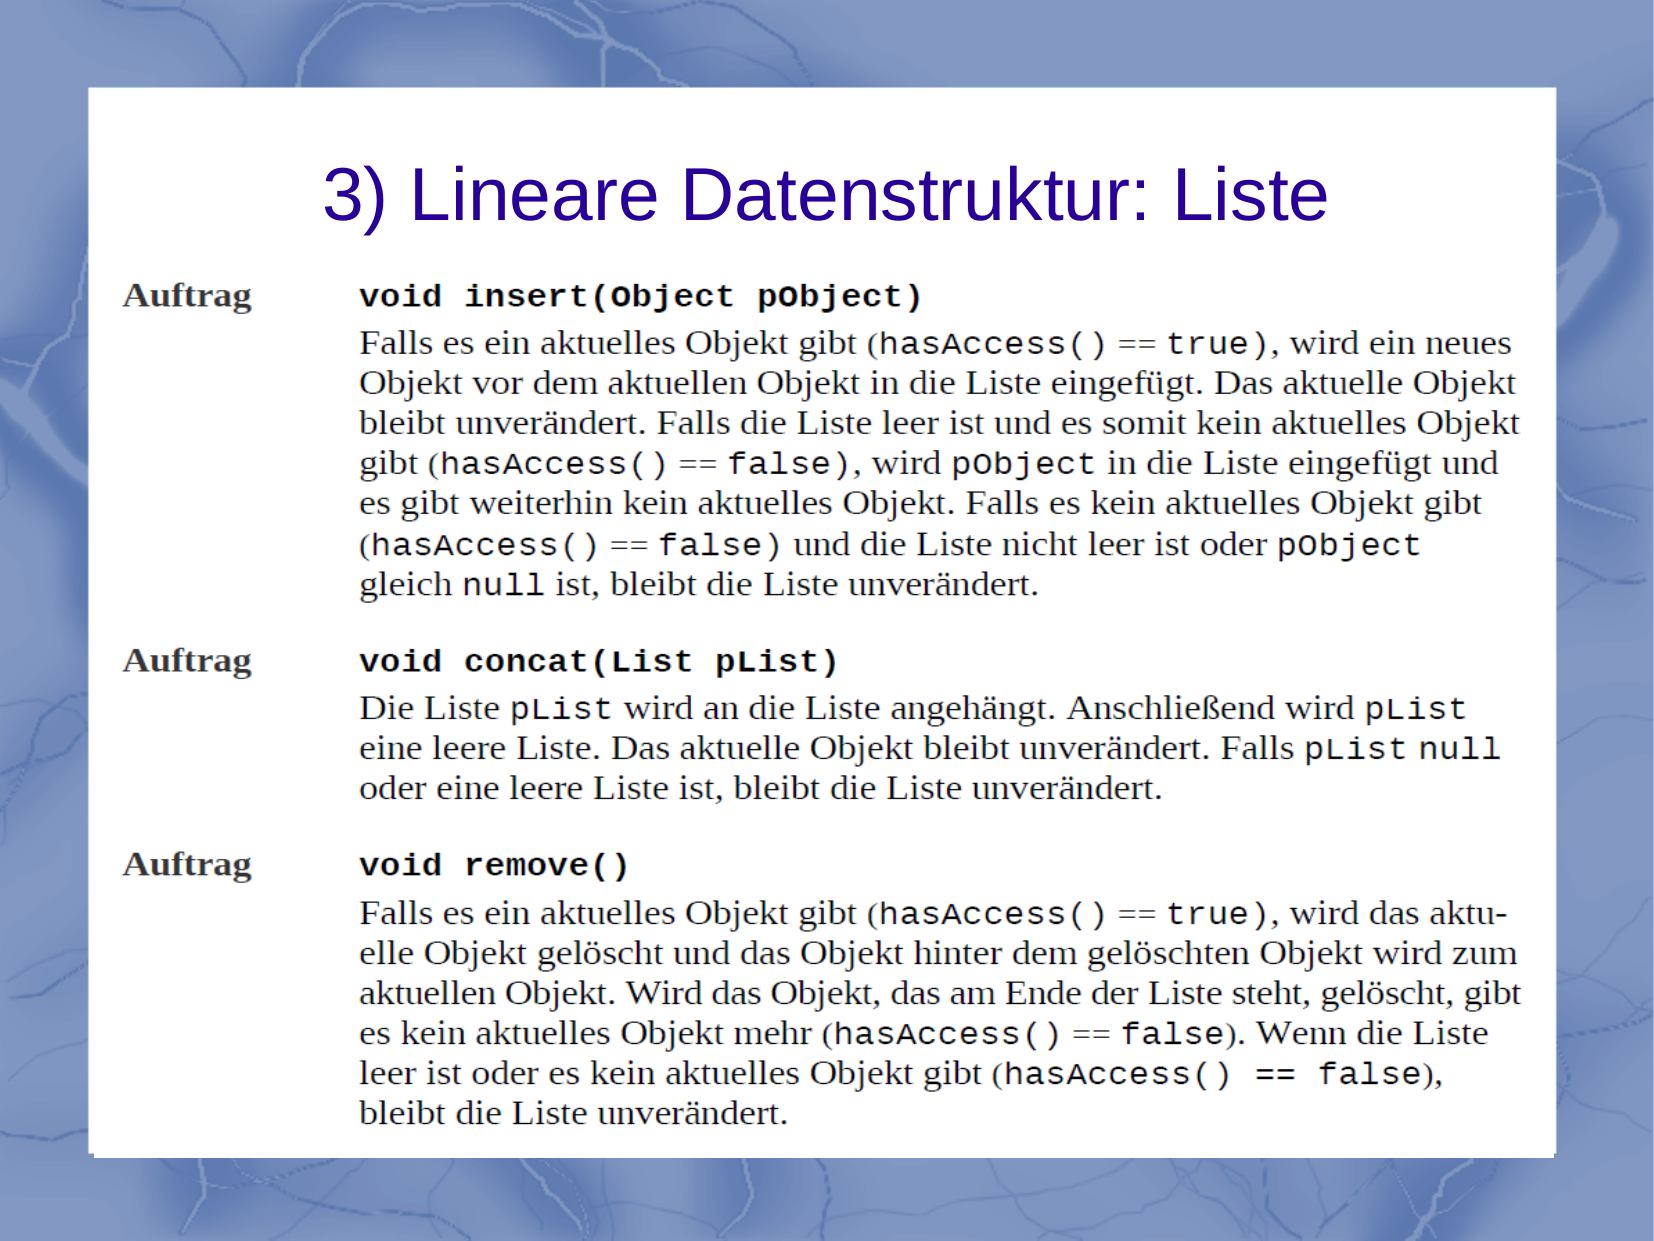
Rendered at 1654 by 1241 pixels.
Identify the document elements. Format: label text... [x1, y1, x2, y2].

picture [0, 0, 1654, 1241]
title 3) Lineare Datenstruktur: Liste [118, 90, 1536, 269]
